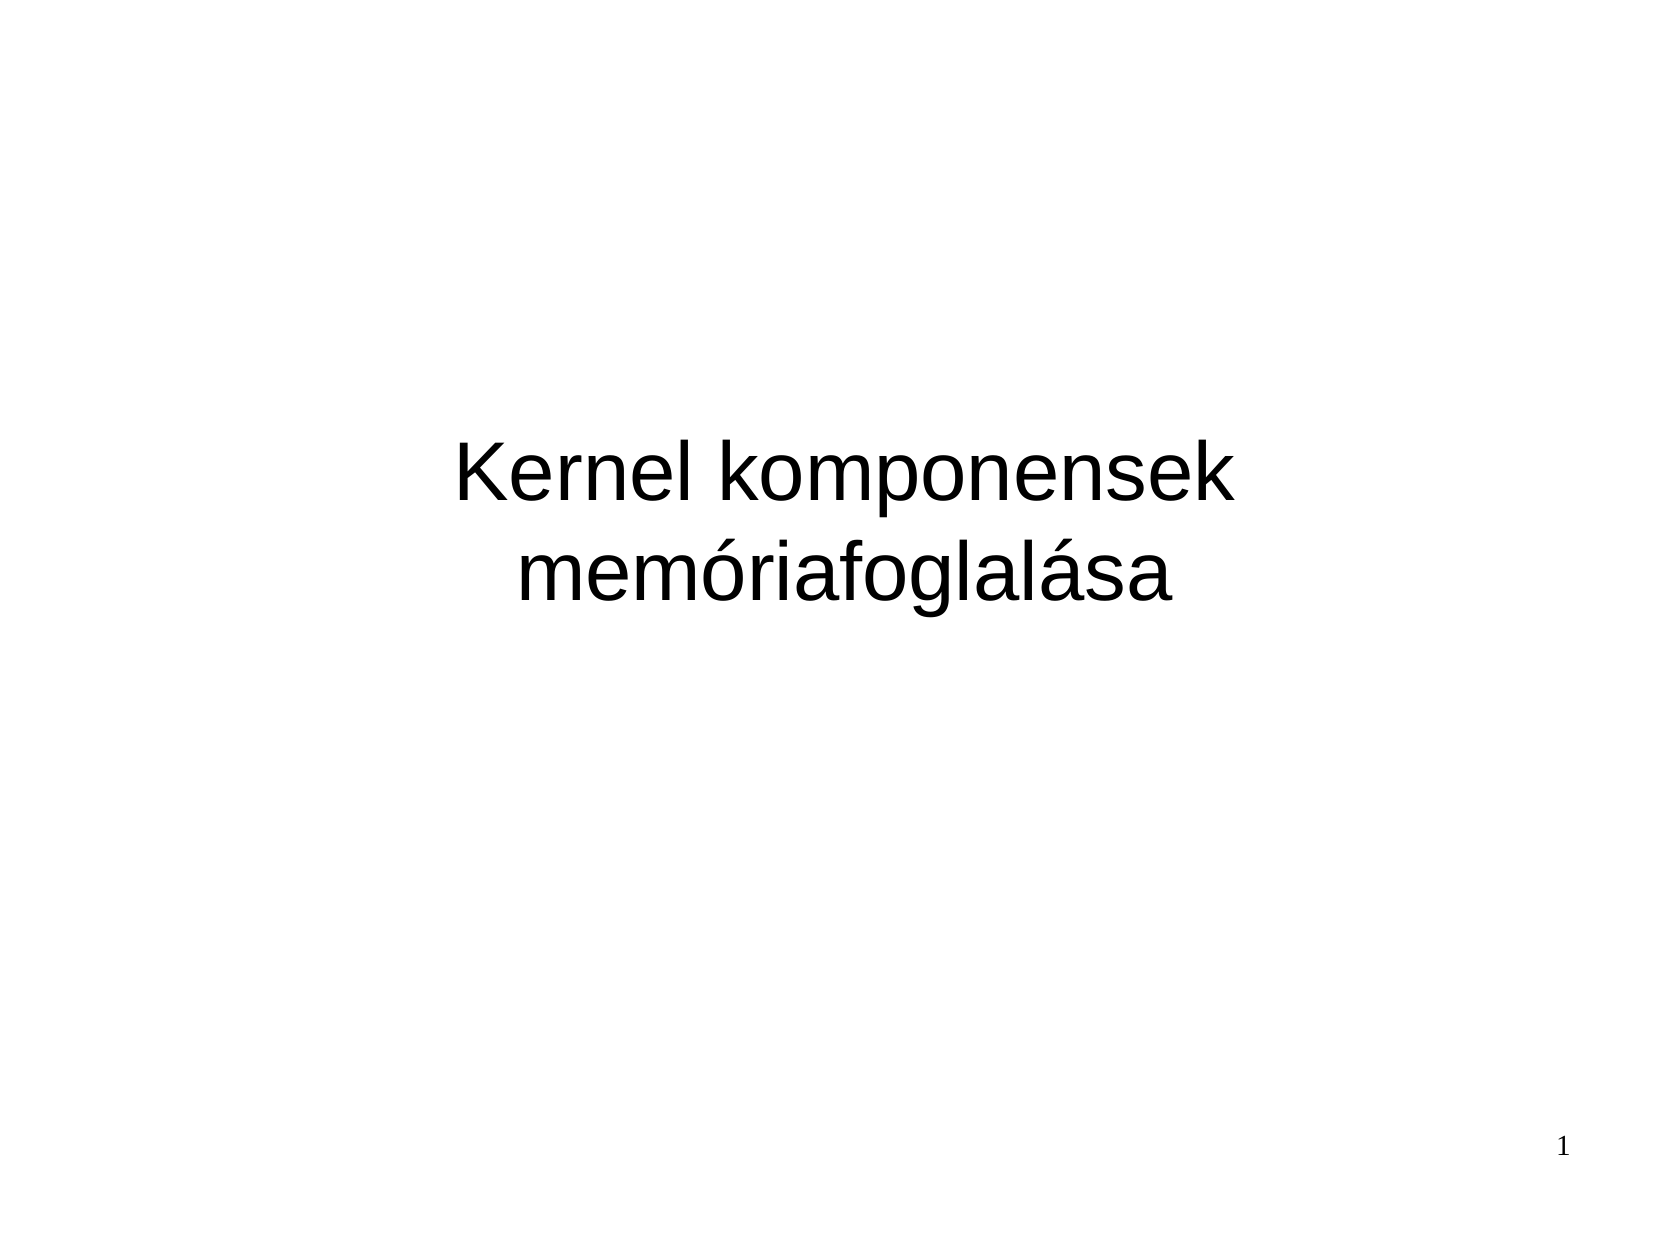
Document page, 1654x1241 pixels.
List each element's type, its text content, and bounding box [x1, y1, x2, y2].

title Kernel komponensek memóriafoglalása [124, 413, 1530, 620]
